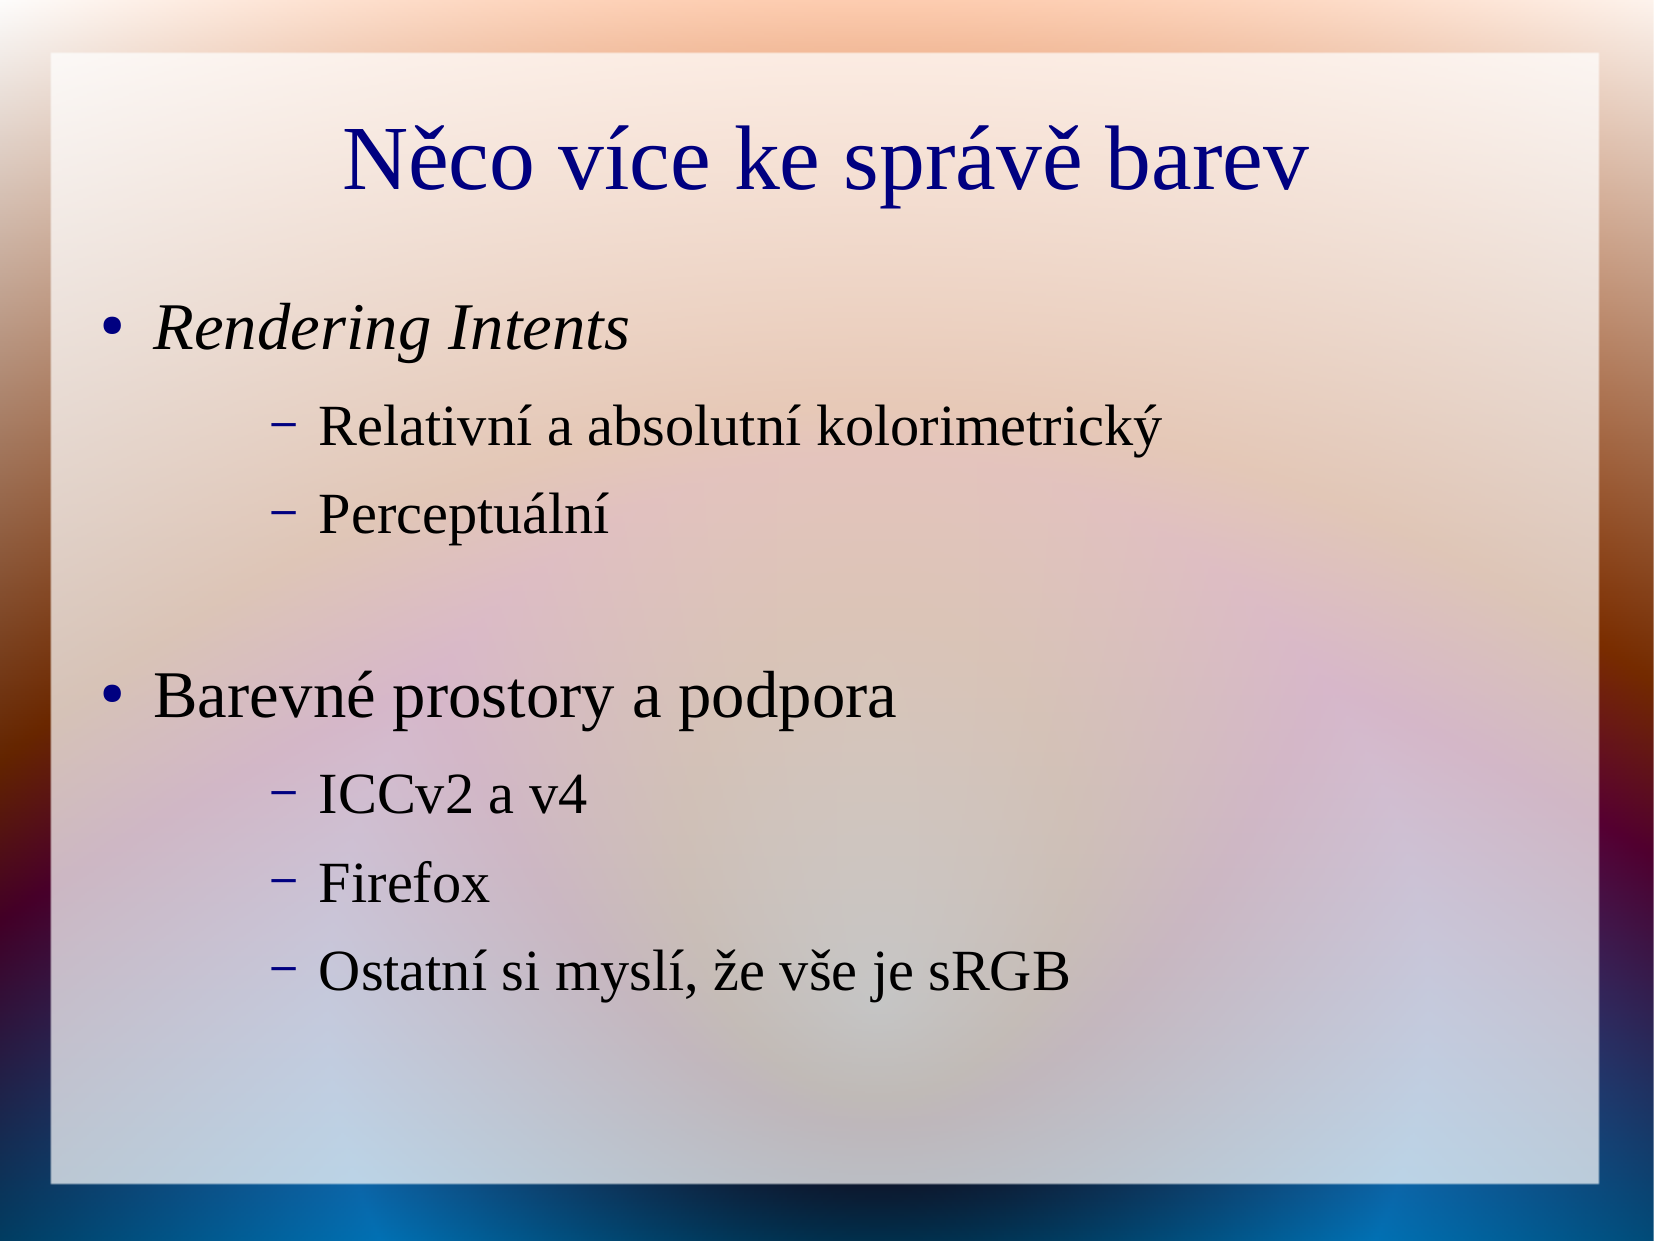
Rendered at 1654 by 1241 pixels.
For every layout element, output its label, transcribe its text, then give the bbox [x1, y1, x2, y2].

picture [0, 0, 1654, 1241]
list Rendering Intents Relativní a absolutní kolorimetrický Perceptuální Barevné prostory a podpora ICCv2 a v4 Firefox Ostatní si myslí, že vše je sRGB [82, 290, 1571, 1109]
title Něco více ke správě barev [82, 55, 1571, 263]
